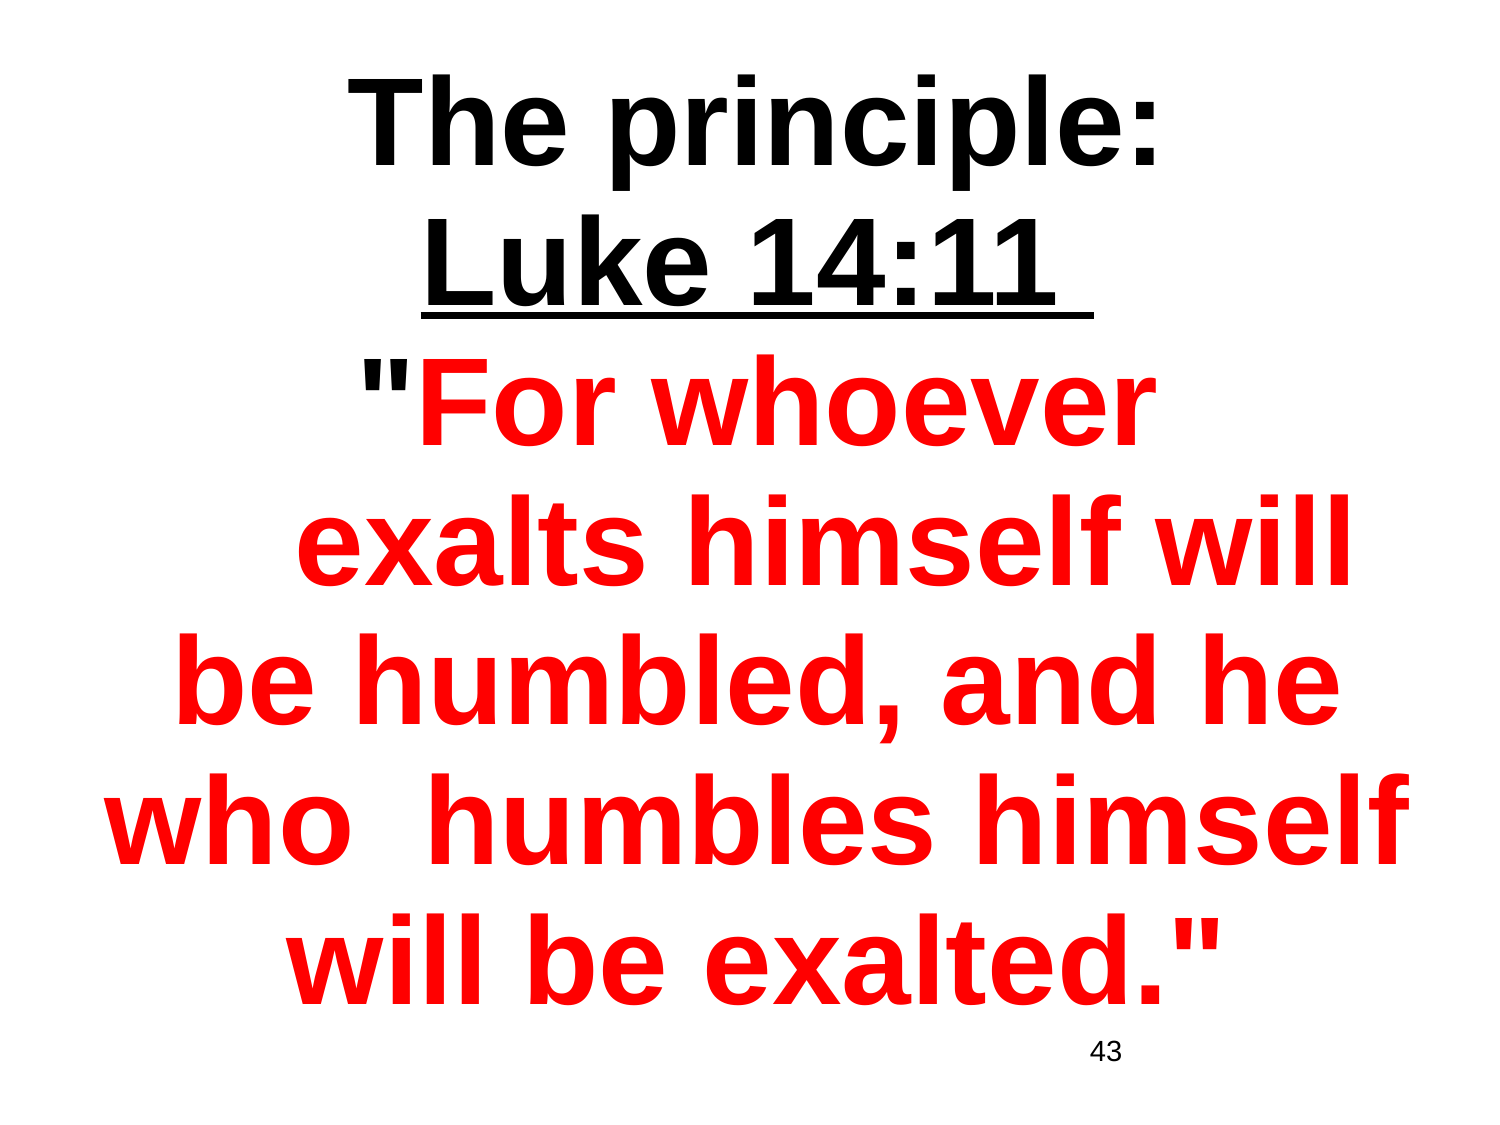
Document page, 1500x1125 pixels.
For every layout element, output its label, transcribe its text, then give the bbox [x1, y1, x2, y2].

text_box The principle: Luke 14:11 "For whoever exalts himself will be humbled, and he who humbles himself will be exalted." [60, 45, 1456, 1039]
